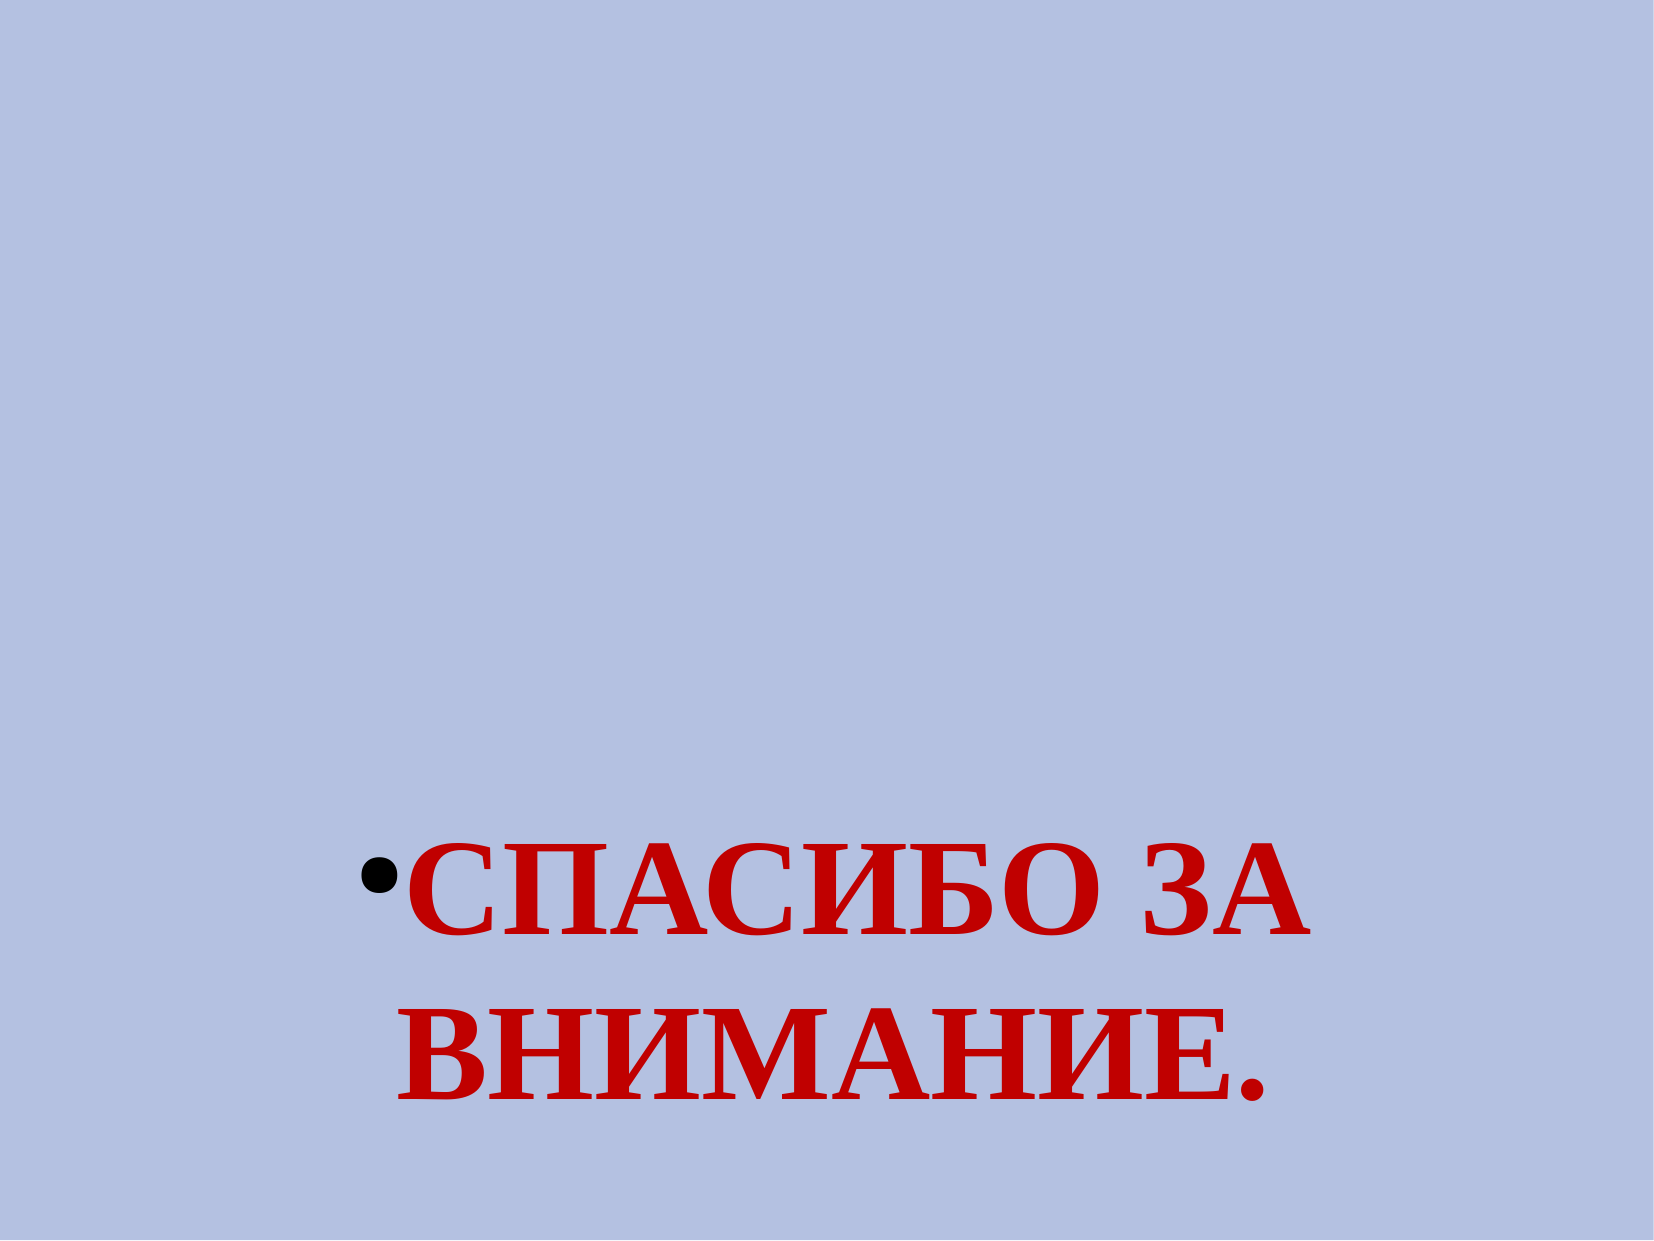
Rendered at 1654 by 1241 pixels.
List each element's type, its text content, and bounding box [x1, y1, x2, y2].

title Спасибо за внимание. [130, 218, 1537, 1044]
